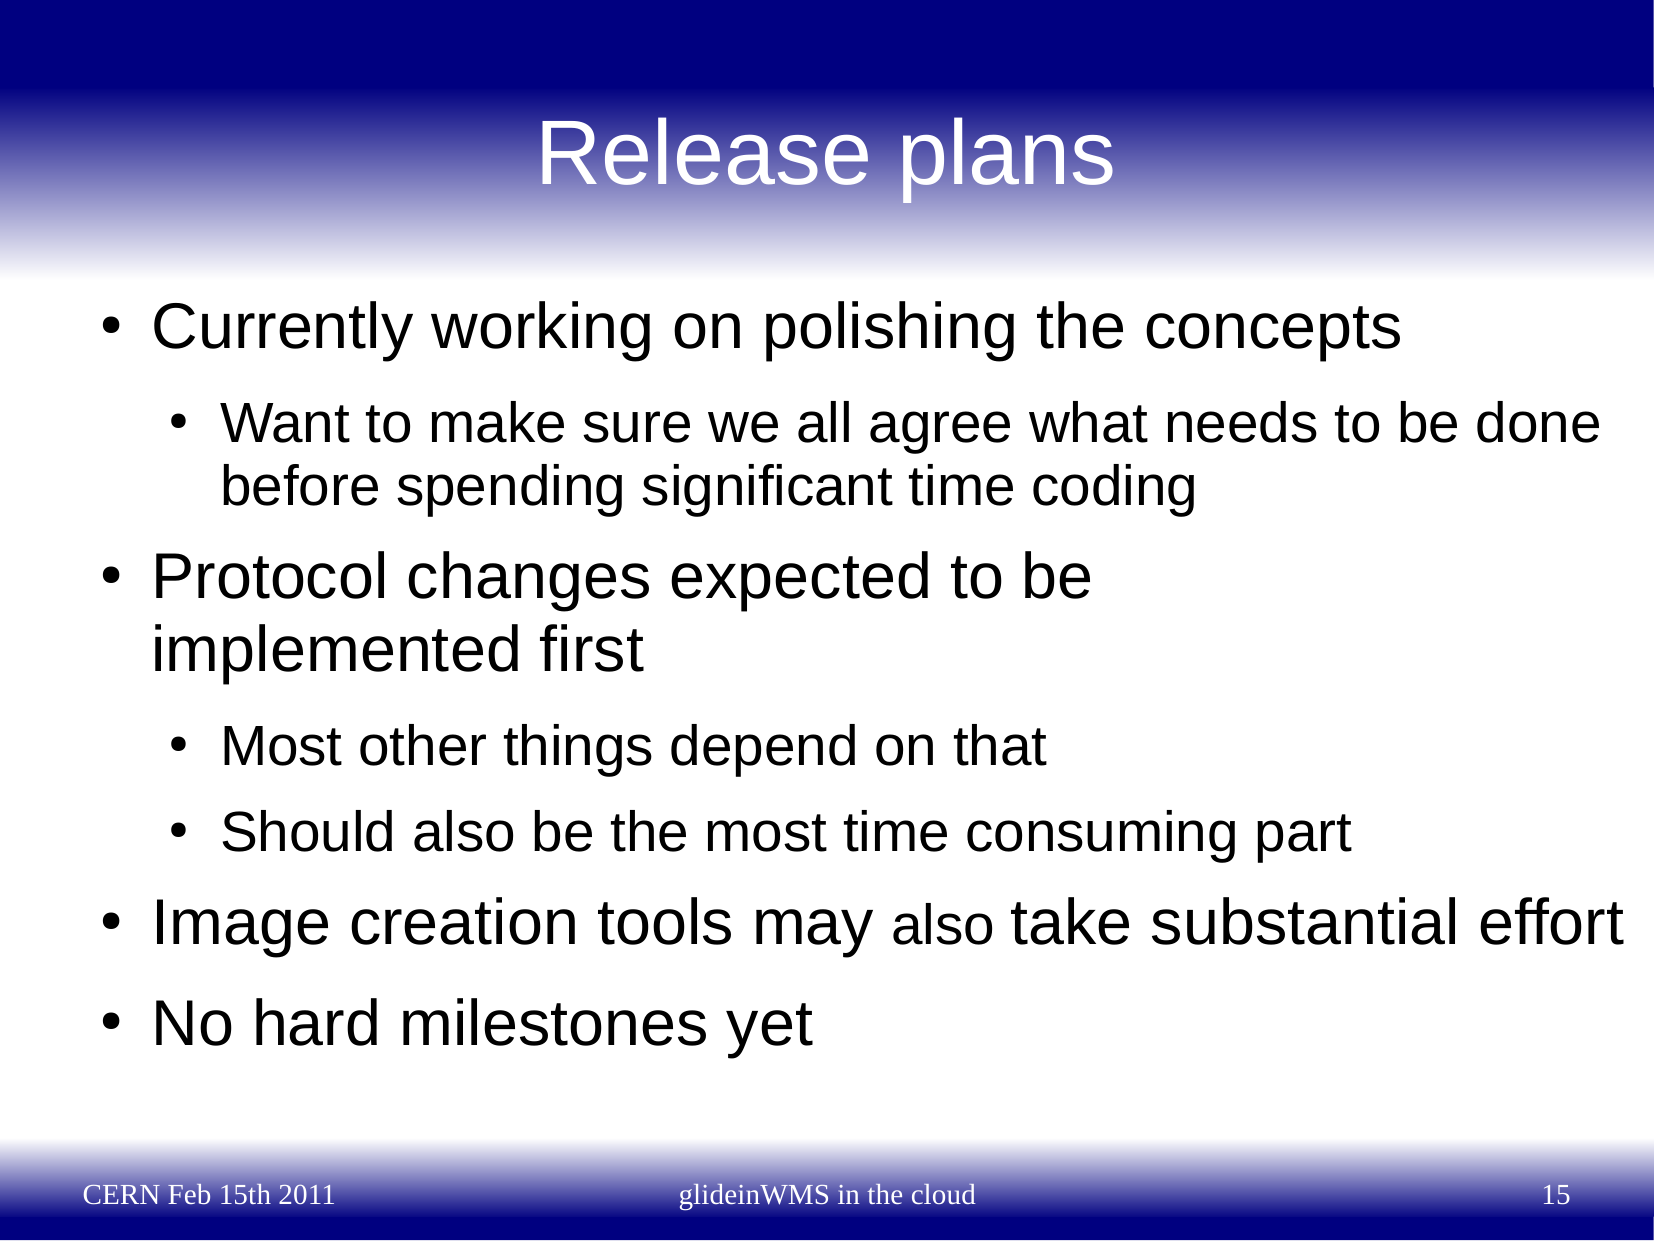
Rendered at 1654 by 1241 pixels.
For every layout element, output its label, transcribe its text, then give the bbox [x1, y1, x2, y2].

list Currently working on polishing the concepts Want to make sure we all agree what needs to be done before spending significant time coding Protocol changes expected to be implemented first Most other things depend on that Should also be the most time consuming part Image creation tools may also take substantial effort No hard milestones yet [82, 290, 1633, 1109]
title Release plans [82, 56, 1571, 250]
